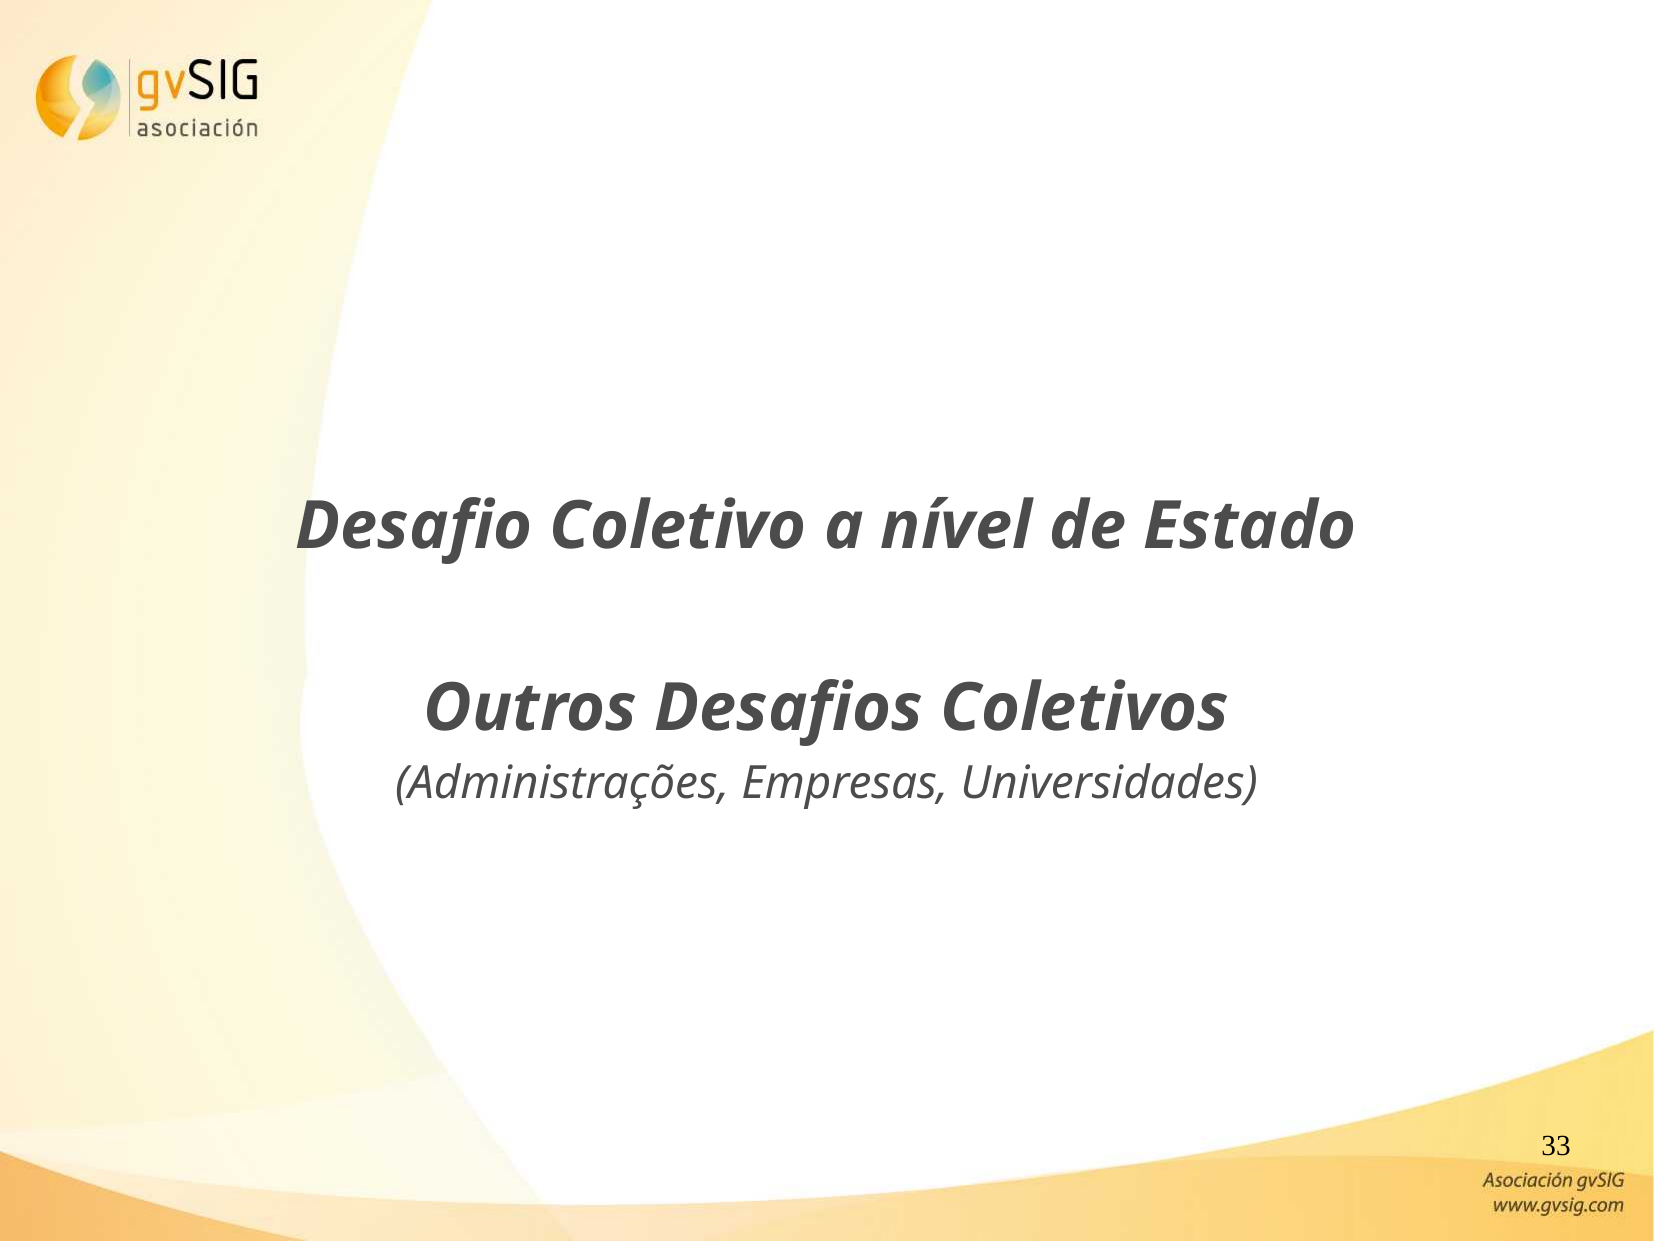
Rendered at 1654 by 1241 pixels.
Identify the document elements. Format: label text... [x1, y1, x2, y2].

picture [0, 0, 1654, 1241]
text_box Desafio Coletivo a nível de Estado Outros Desafios Coletivos (Administrações, Empresas, Universidades) [59, 470, 1595, 772]
